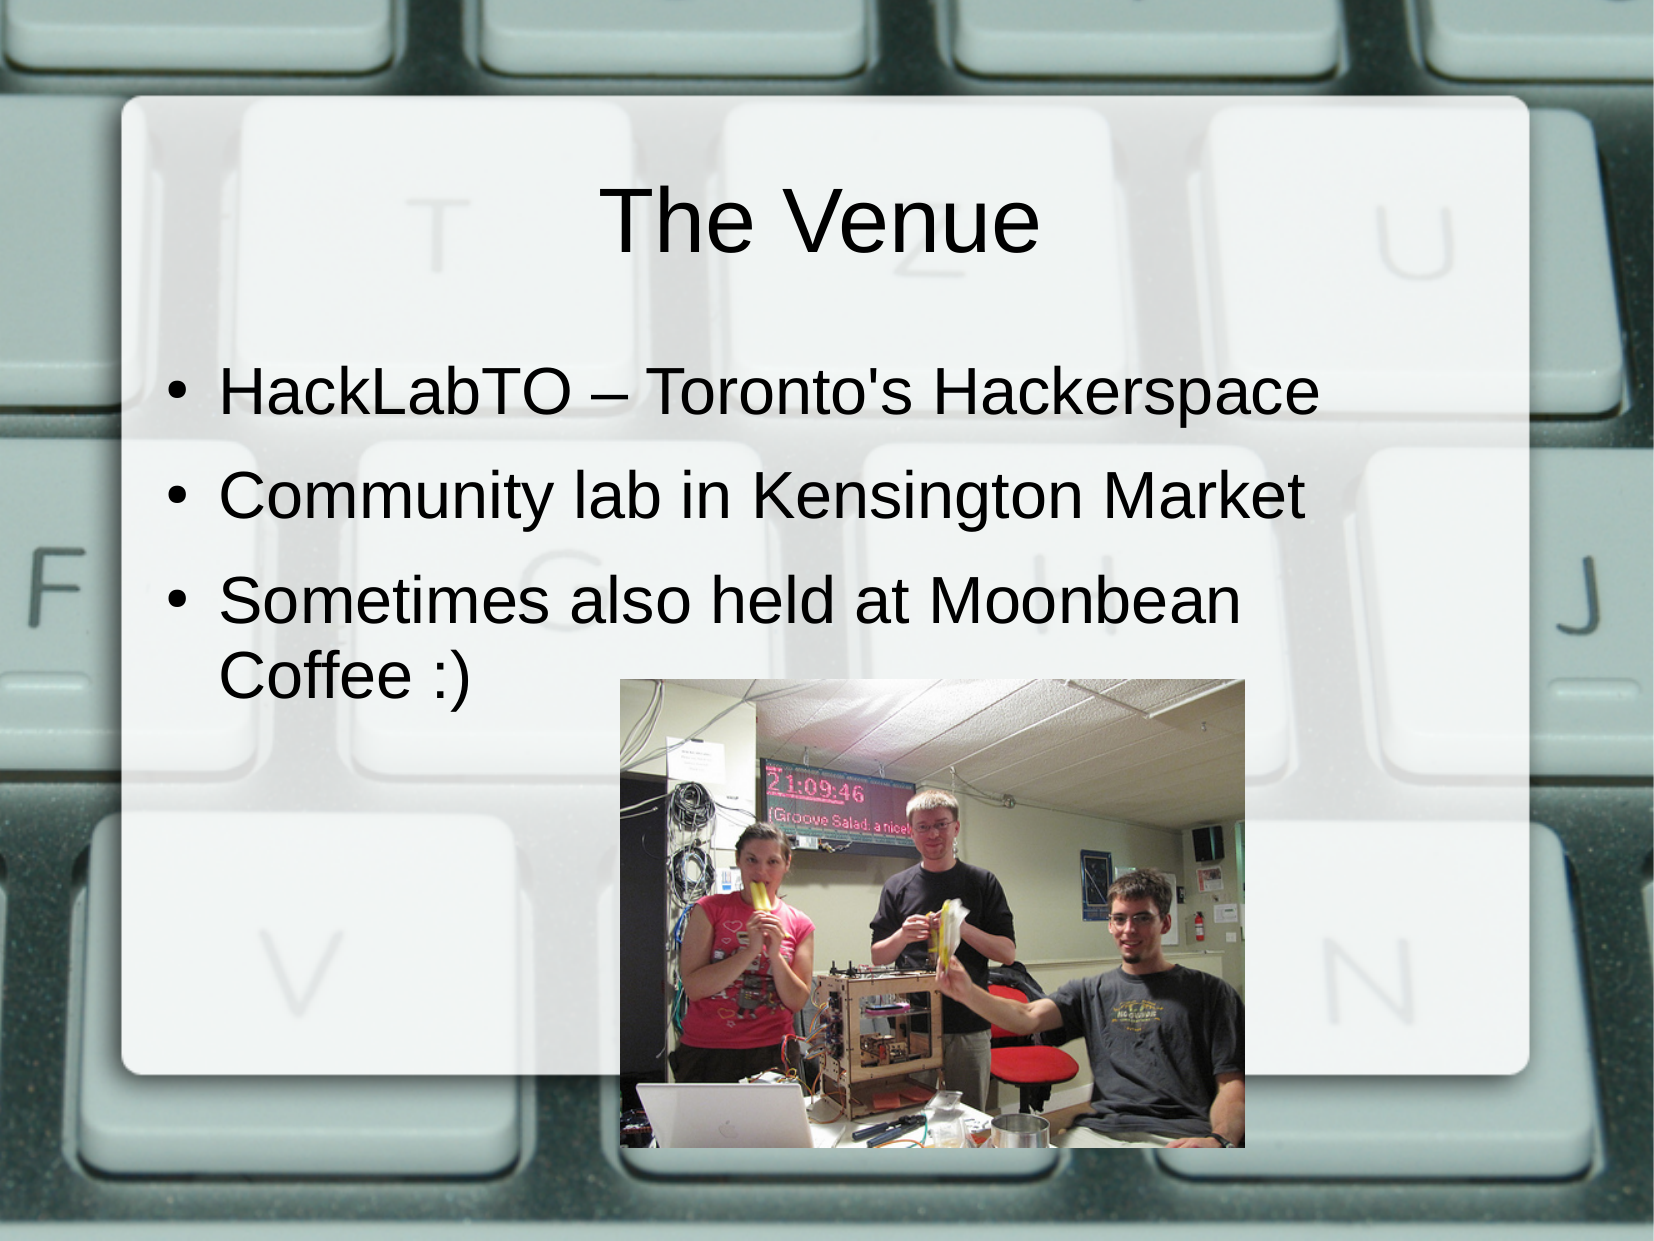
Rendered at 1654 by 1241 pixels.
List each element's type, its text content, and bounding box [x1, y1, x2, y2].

list HackLabTO – Toronto's Hackerspace Community lab in Kensington Market Sometimes also held at Moonbean Coffee :) [147, 354, 1506, 1159]
picture [0, 0, 1654, 1241]
title The Venue [135, 125, 1506, 318]
